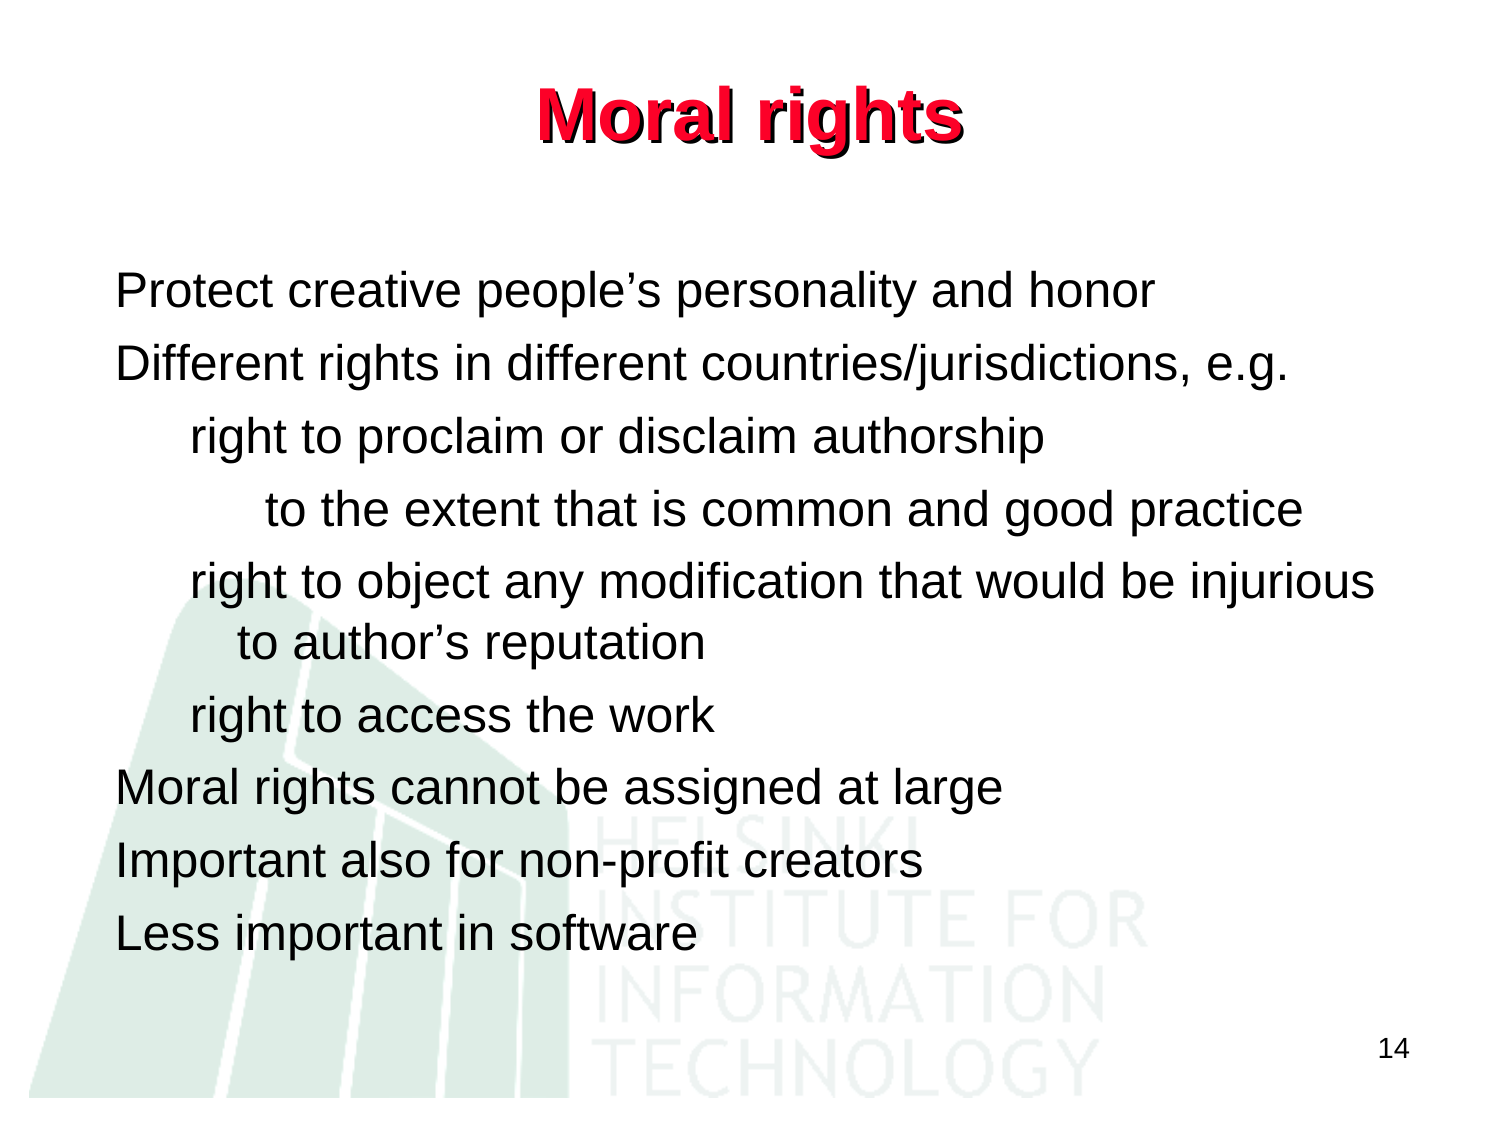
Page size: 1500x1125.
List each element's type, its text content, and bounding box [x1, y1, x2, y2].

title Moral rights [99, 61, 1401, 175]
list Protect creative people’s personality and honor Different rights in different countries/jurisdictions, e.g. right to proclaim or disclaim authorship to the extent that is common and good practice right to object any modification that would be injurious to author’s reputation right to access the work Moral rights cannot be assigned at large Important also for non-profit creators Less important in software [99, 249, 1401, 1051]
